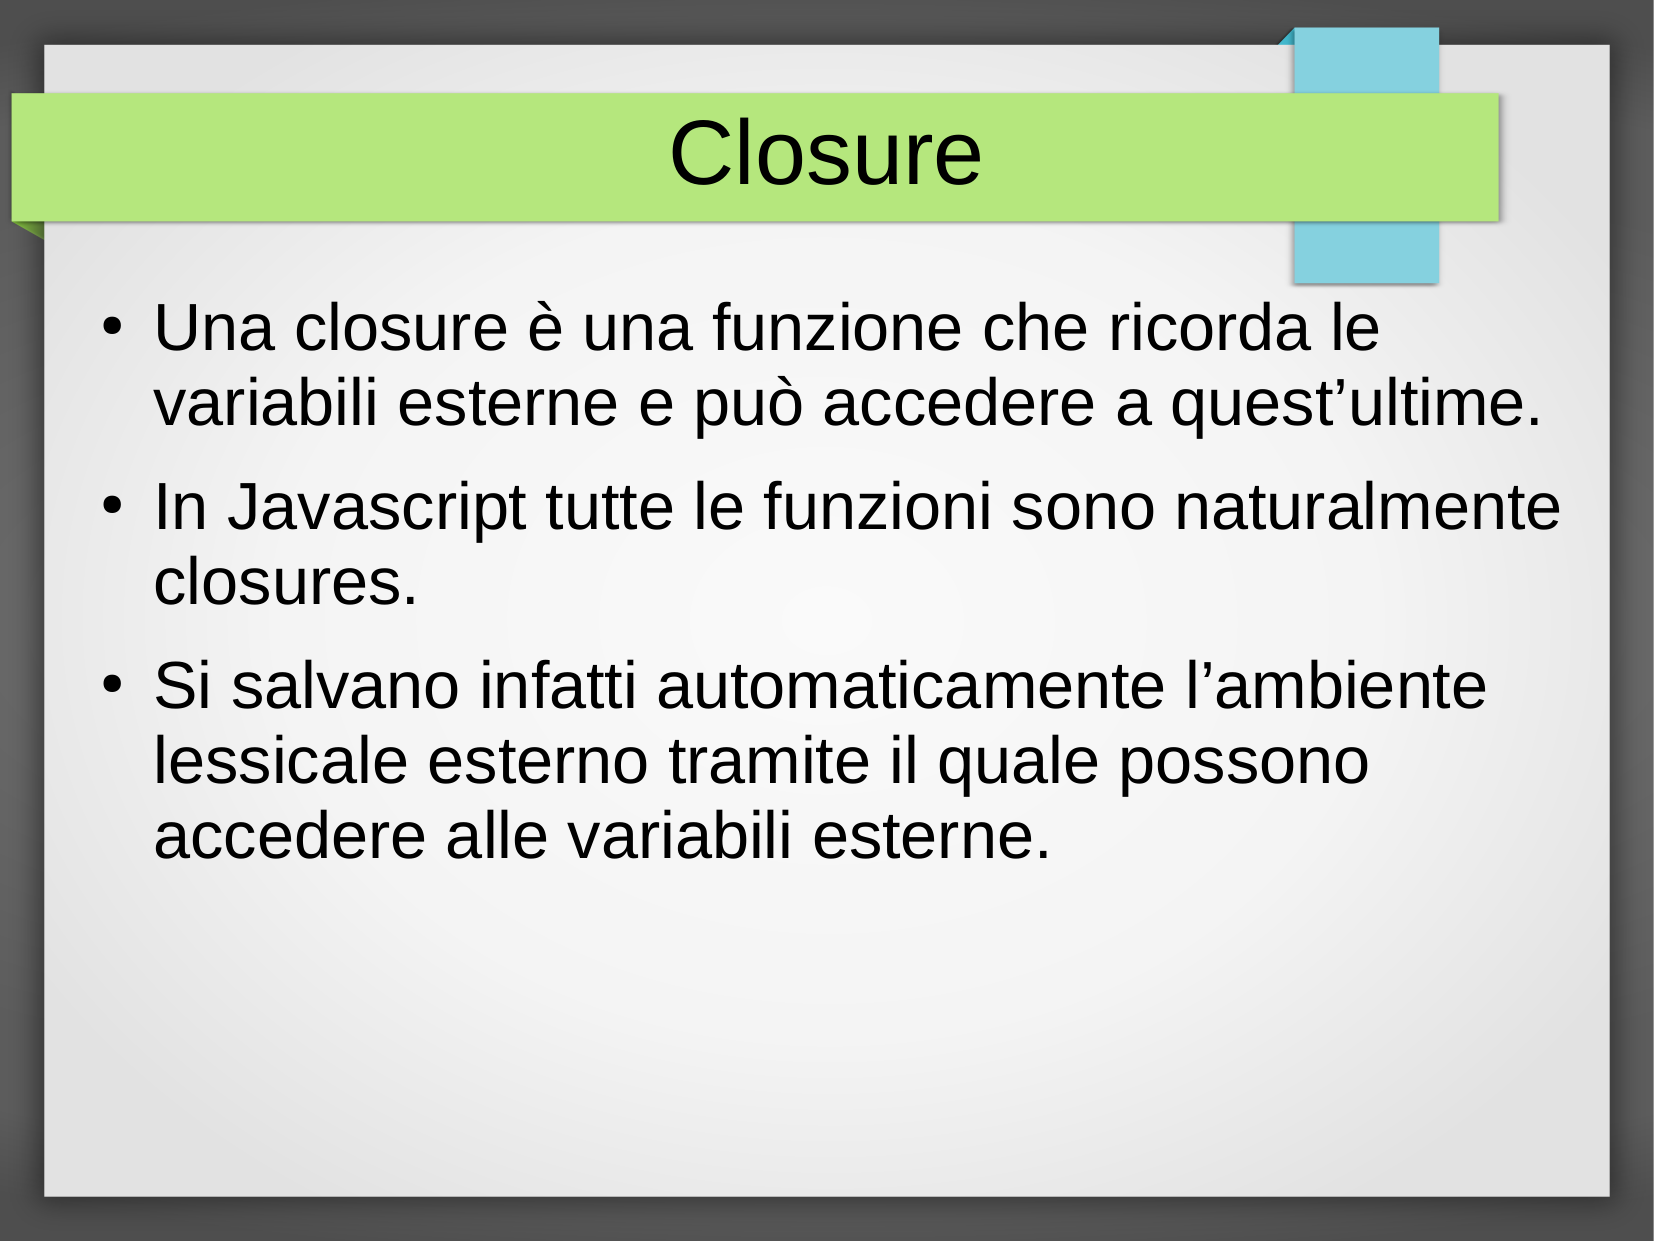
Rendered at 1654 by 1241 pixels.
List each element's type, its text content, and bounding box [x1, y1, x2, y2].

title Closure [82, 49, 1571, 257]
picture [0, 0, 1654, 1241]
list Una closure è una funzione che ricorda le variabili esterne e può accedere a quest’ultime. In Javascript tutte le funzioni sono naturalmente closures. Si salvano infatti automaticamente l’ambiente lessicale esterno tramite il quale possono accedere alle variabili esterne. [82, 290, 1571, 1182]
